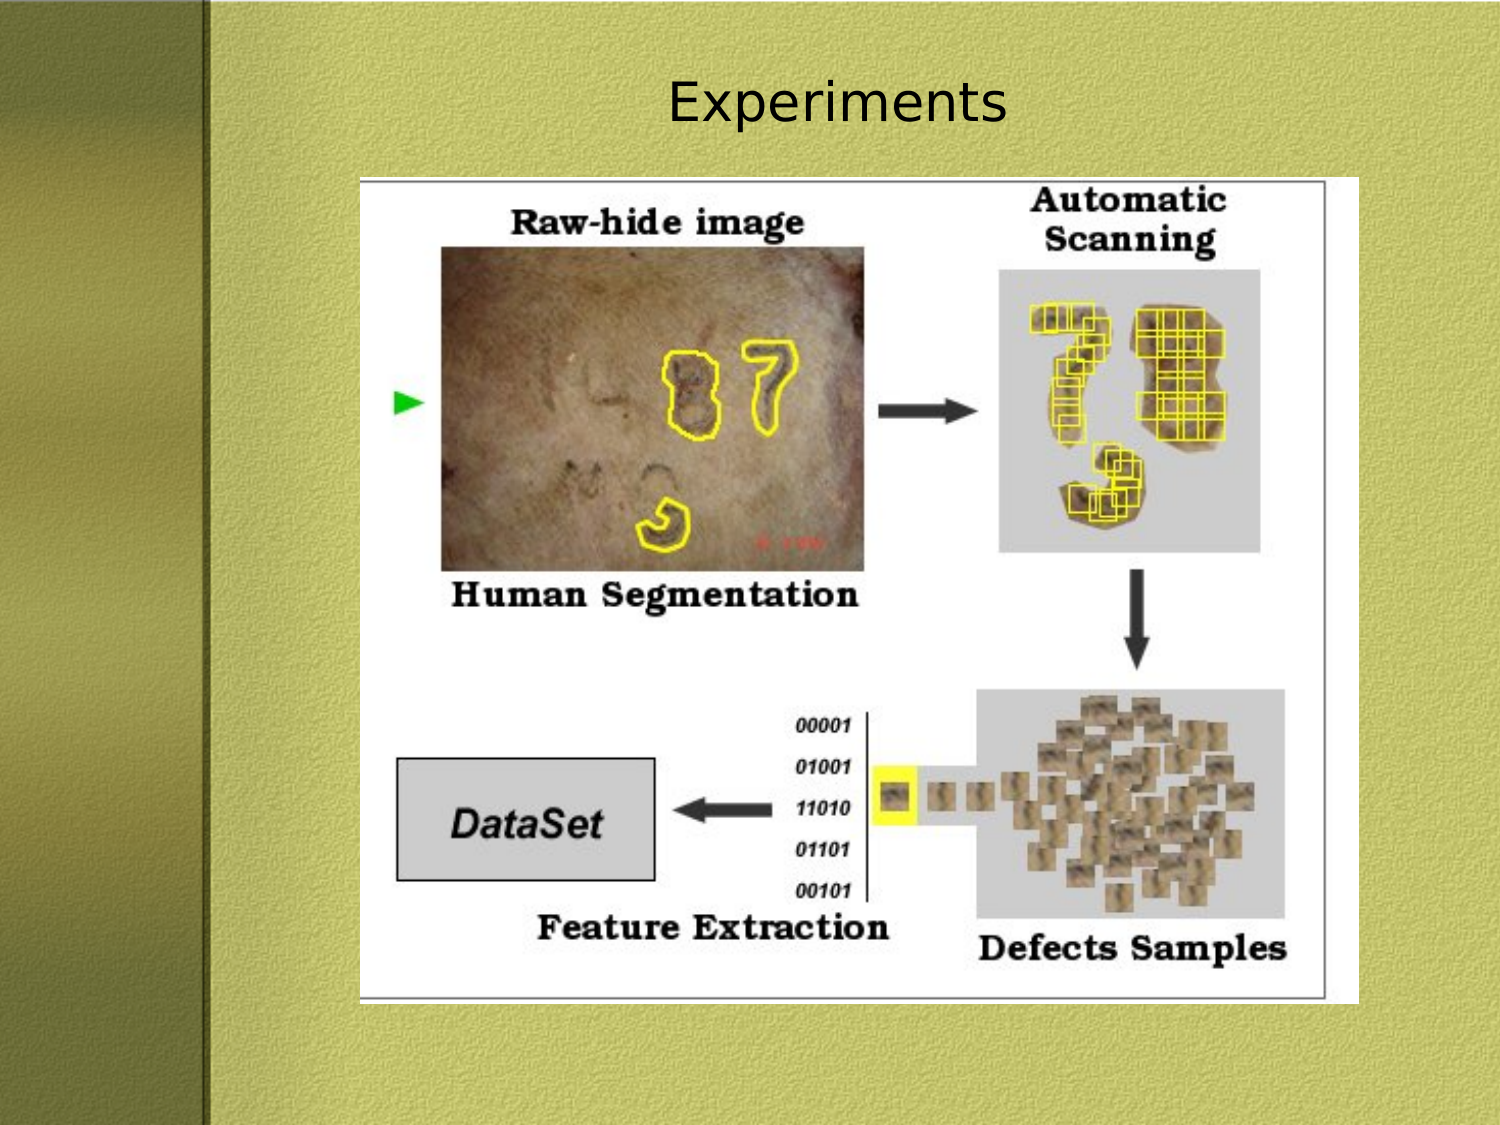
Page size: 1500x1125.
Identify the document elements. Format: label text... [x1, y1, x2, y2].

title Experiments [225, 9, 1451, 198]
picture [0, 0, 1500, 1125]
